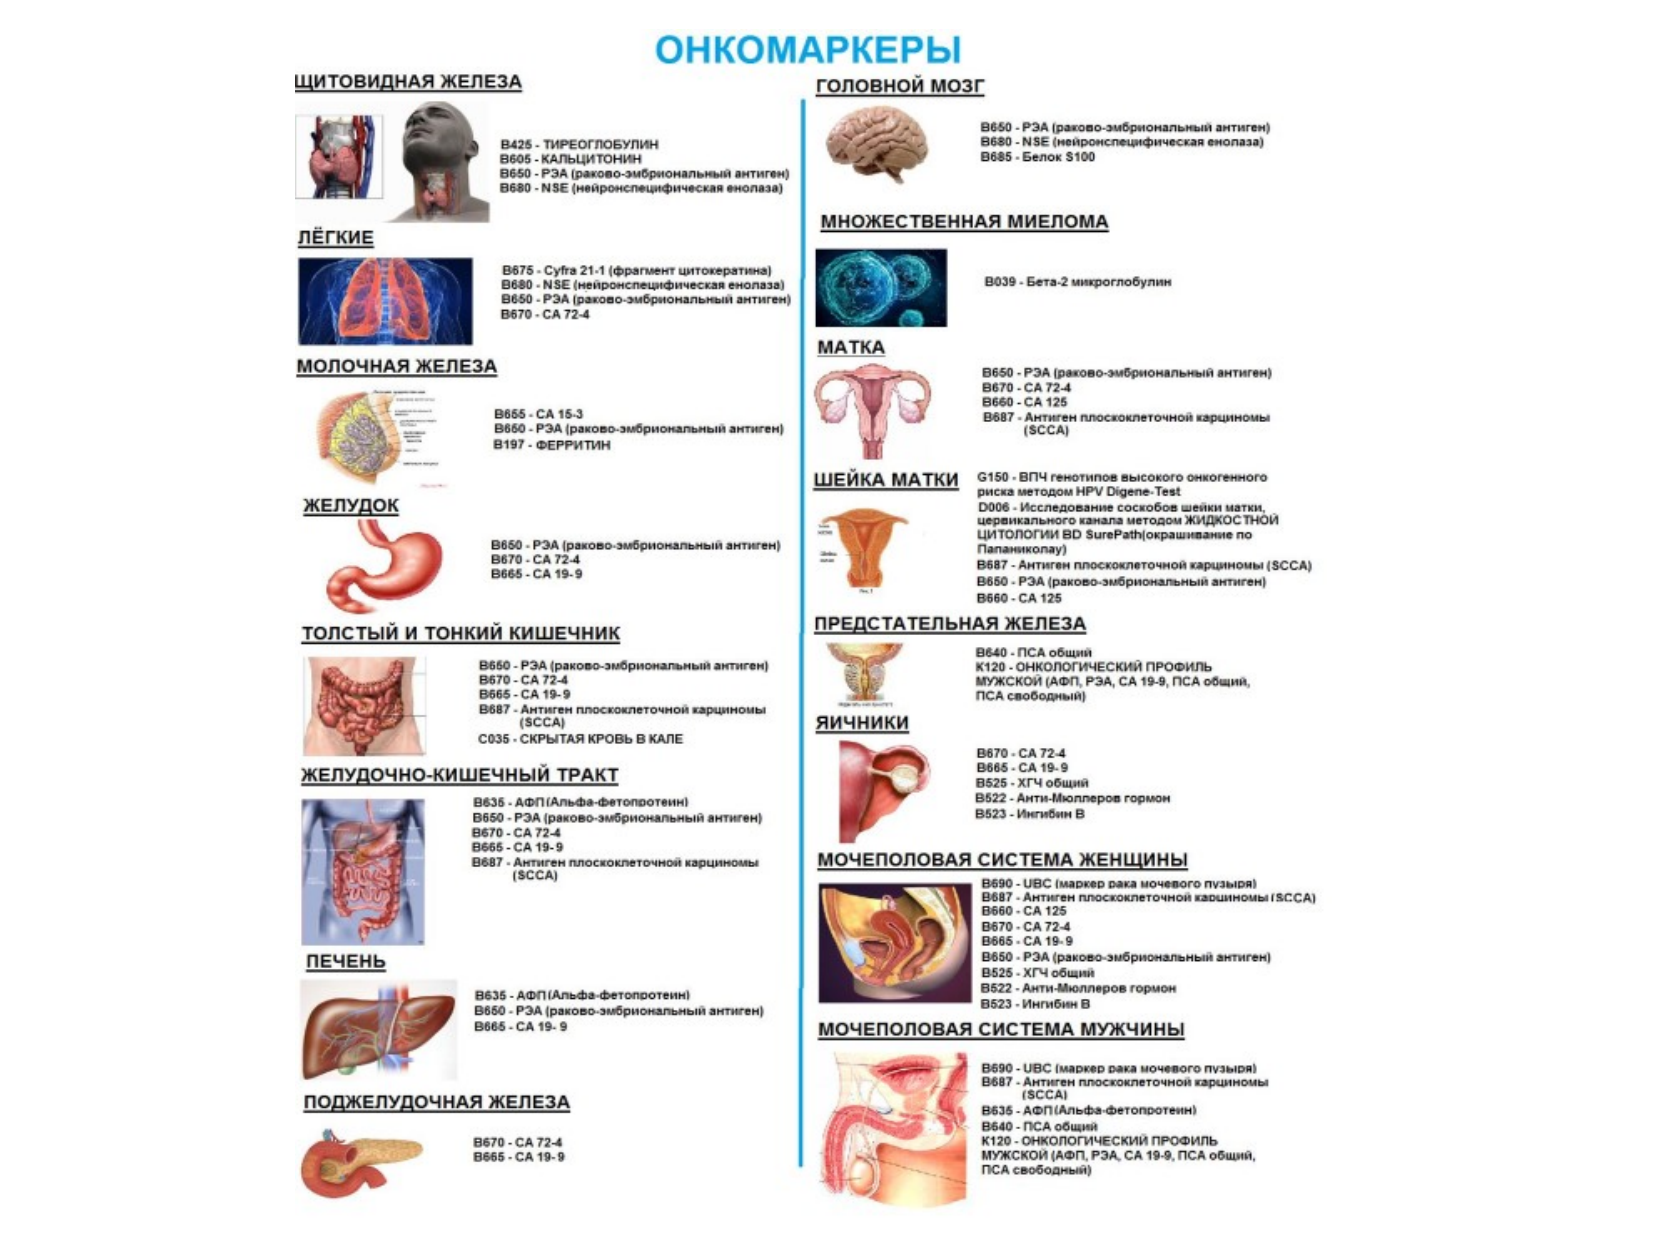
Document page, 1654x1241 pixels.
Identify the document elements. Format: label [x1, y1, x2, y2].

picture [295, 29, 1332, 1241]
